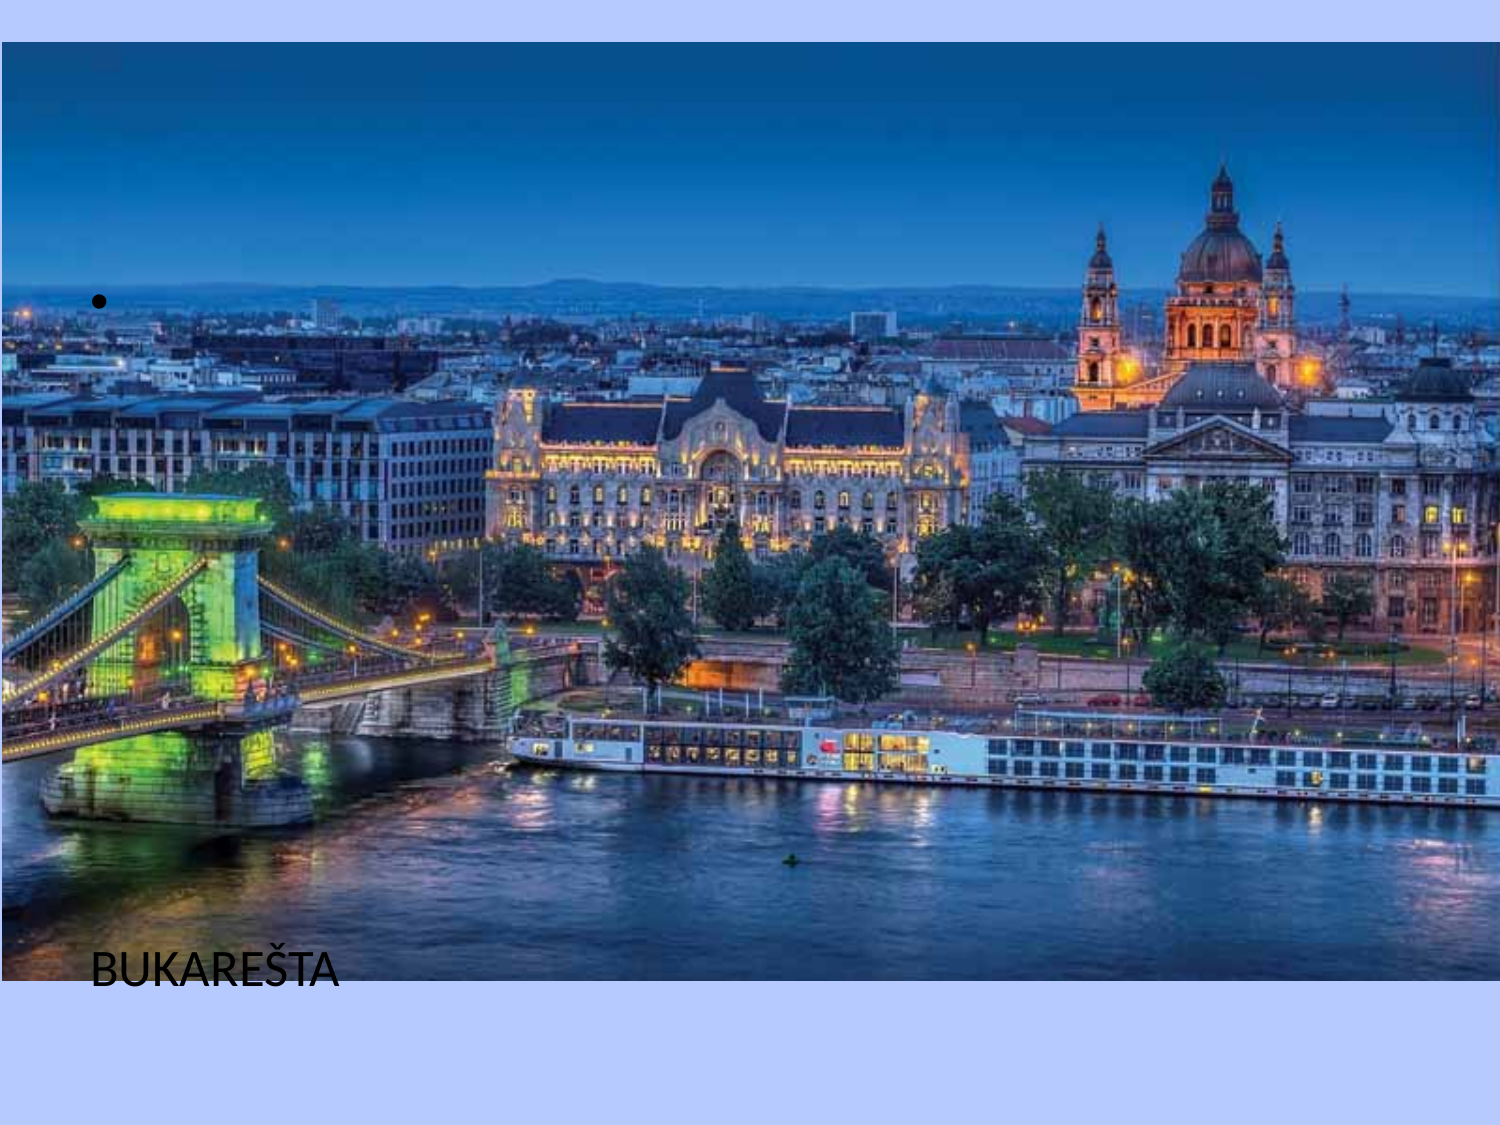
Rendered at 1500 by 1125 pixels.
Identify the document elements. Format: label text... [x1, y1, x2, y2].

picture [2, 42, 1500, 981]
list BUKAREŠTA [75, 262, 1425, 1005]
